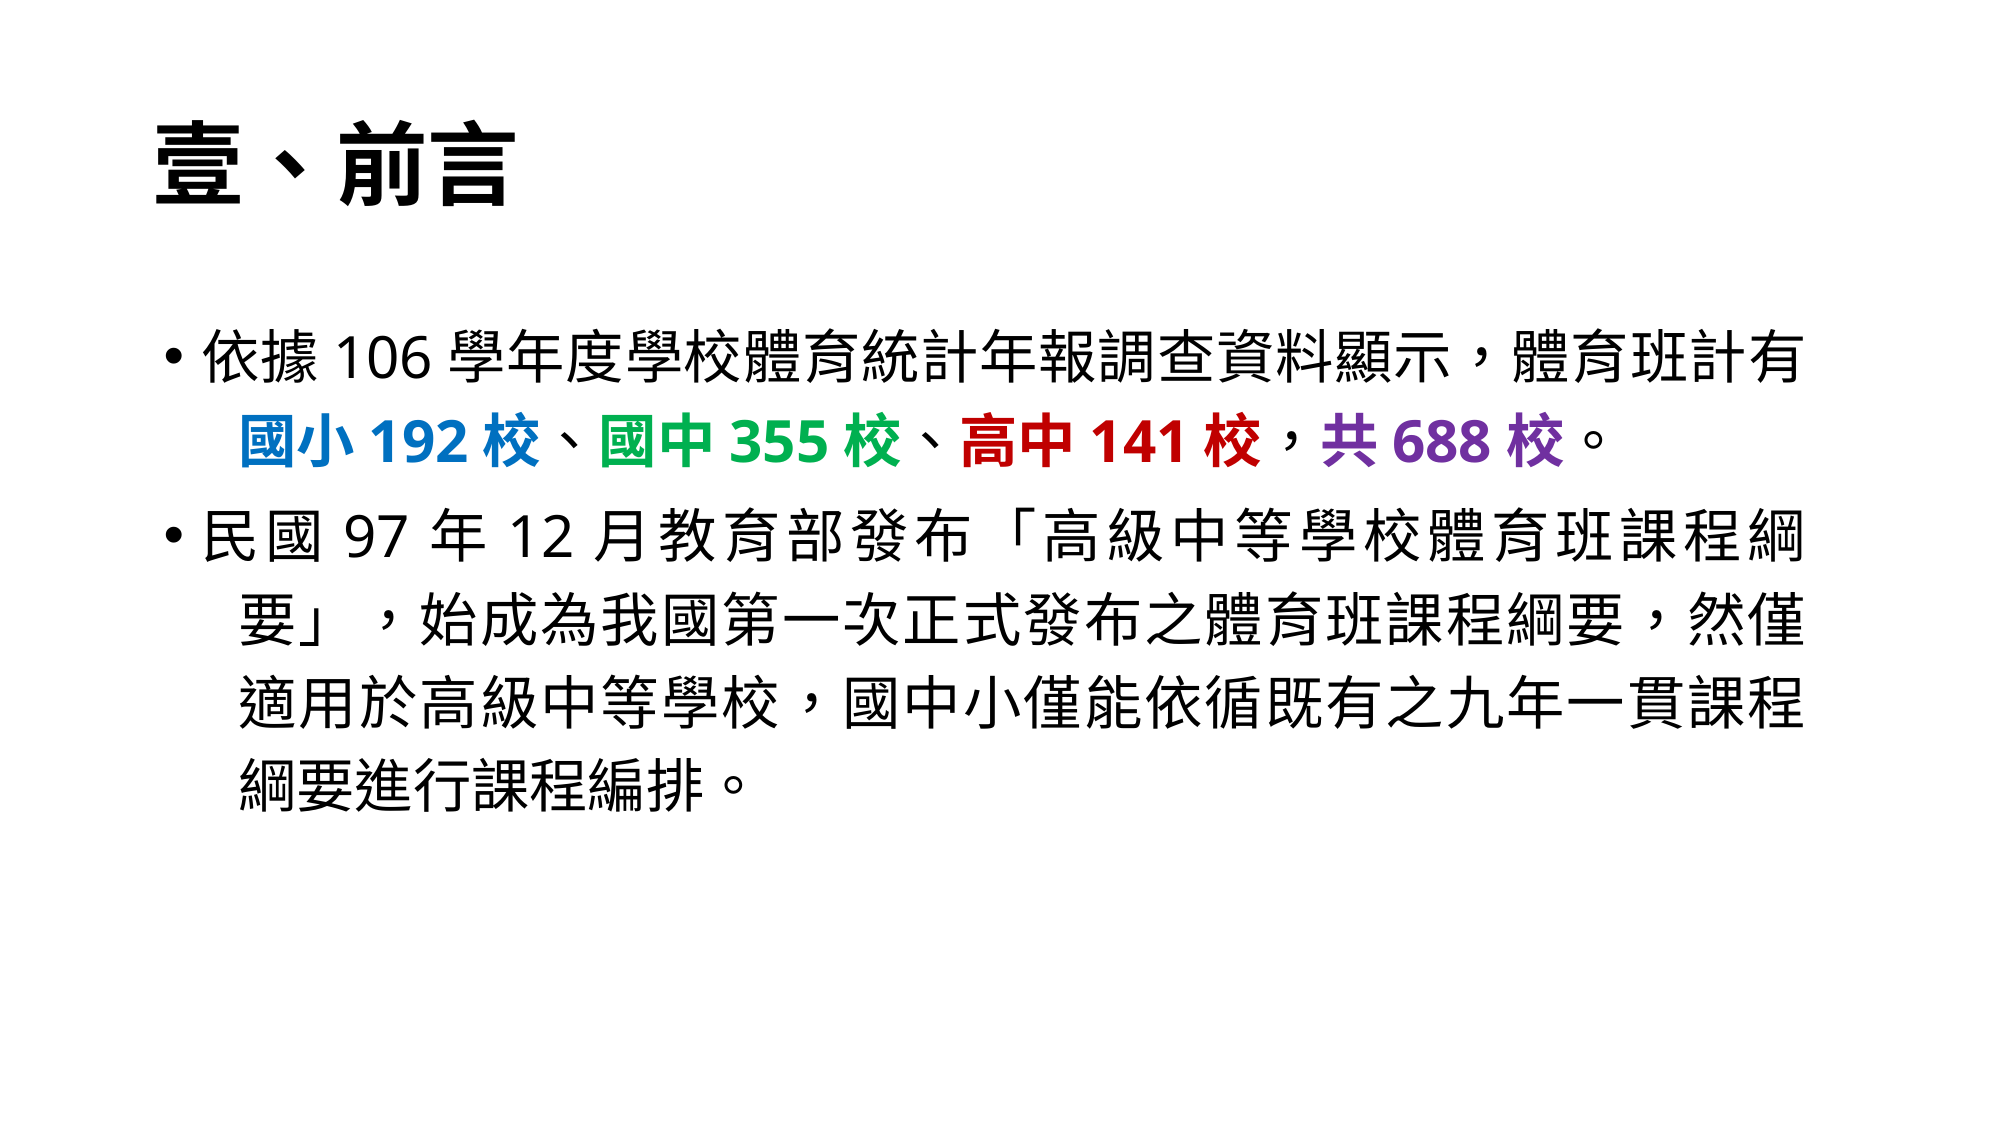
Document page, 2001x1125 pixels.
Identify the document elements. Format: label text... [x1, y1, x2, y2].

list 依據106學年度學校體育統計年報調查資料顯示，體育班計有國小192校、國中355校、高中141校，共688校。 民國97年12月教育部發布「高級中等學校體育班課程綱要」，始成為我國第一次正式發布之體育班課程綱要，然僅適用於高級中等學校，國中小僅能依循既有之九年一貫課程綱要進行課程編排。 [148, 299, 1822, 1038]
title 壹、前言 [137, 59, 1863, 278]
